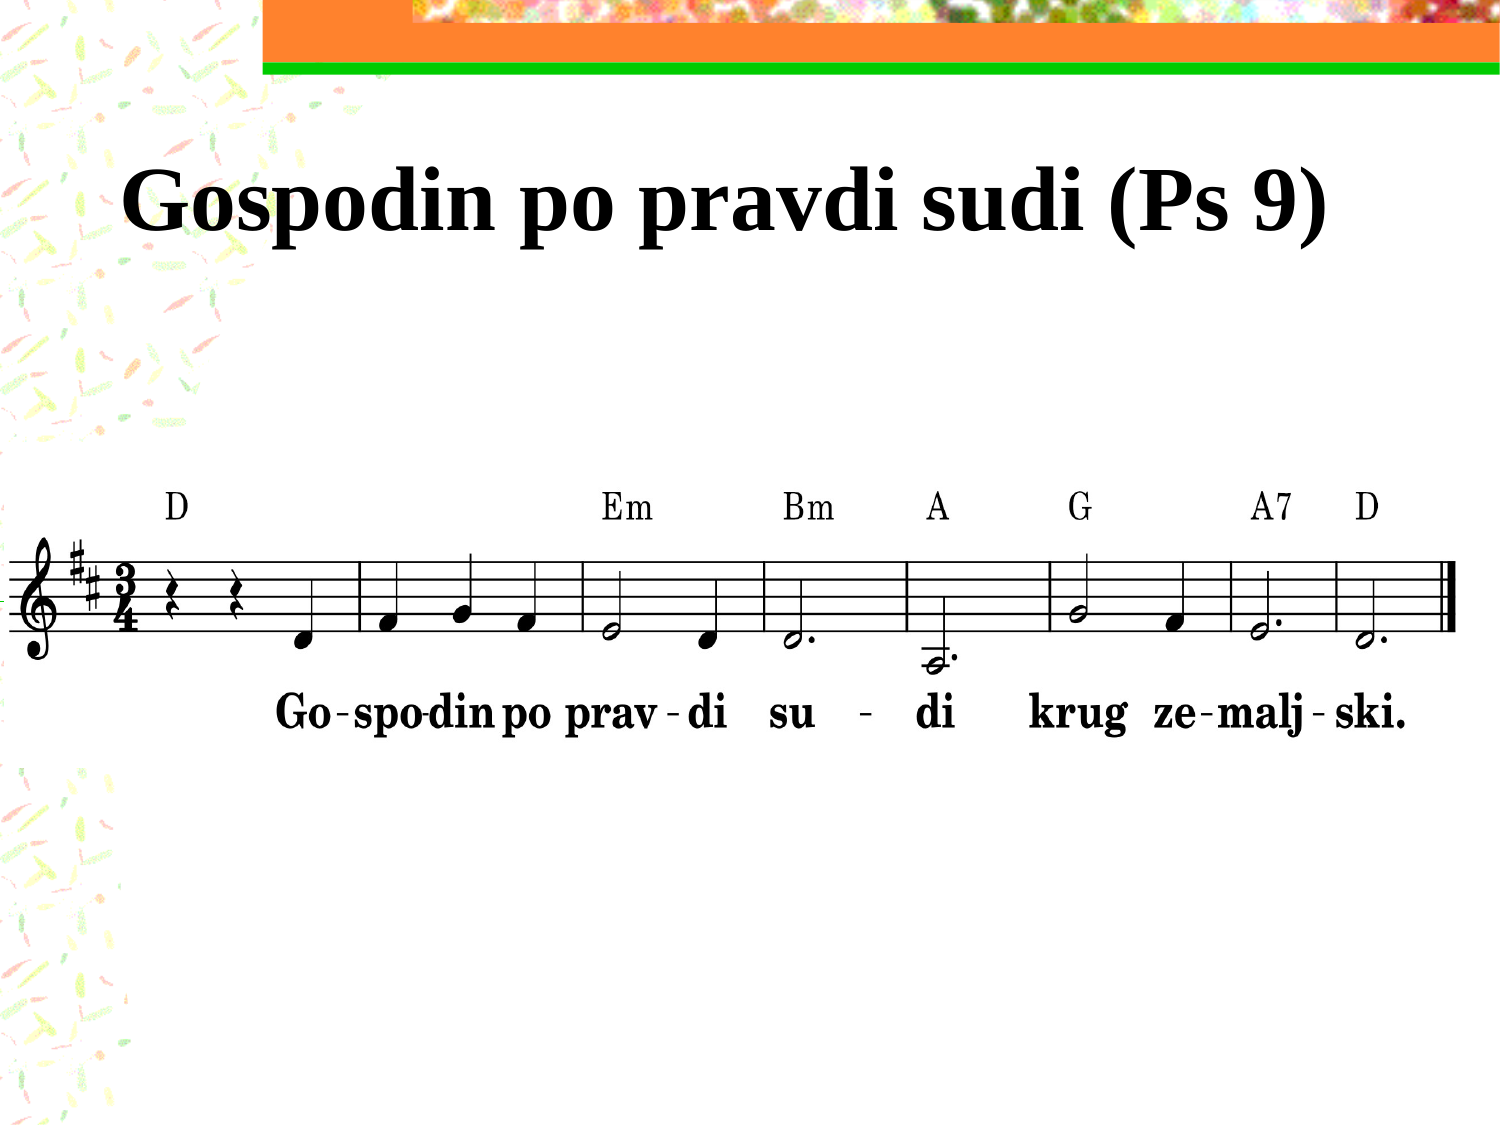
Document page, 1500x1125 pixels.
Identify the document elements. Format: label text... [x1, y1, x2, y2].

picture [412, 0, 1500, 23]
picture [0, 0, 1462, 1125]
text_box Gospodin po pravdi sudi (Ps 9) [87, 99, 1363, 288]
